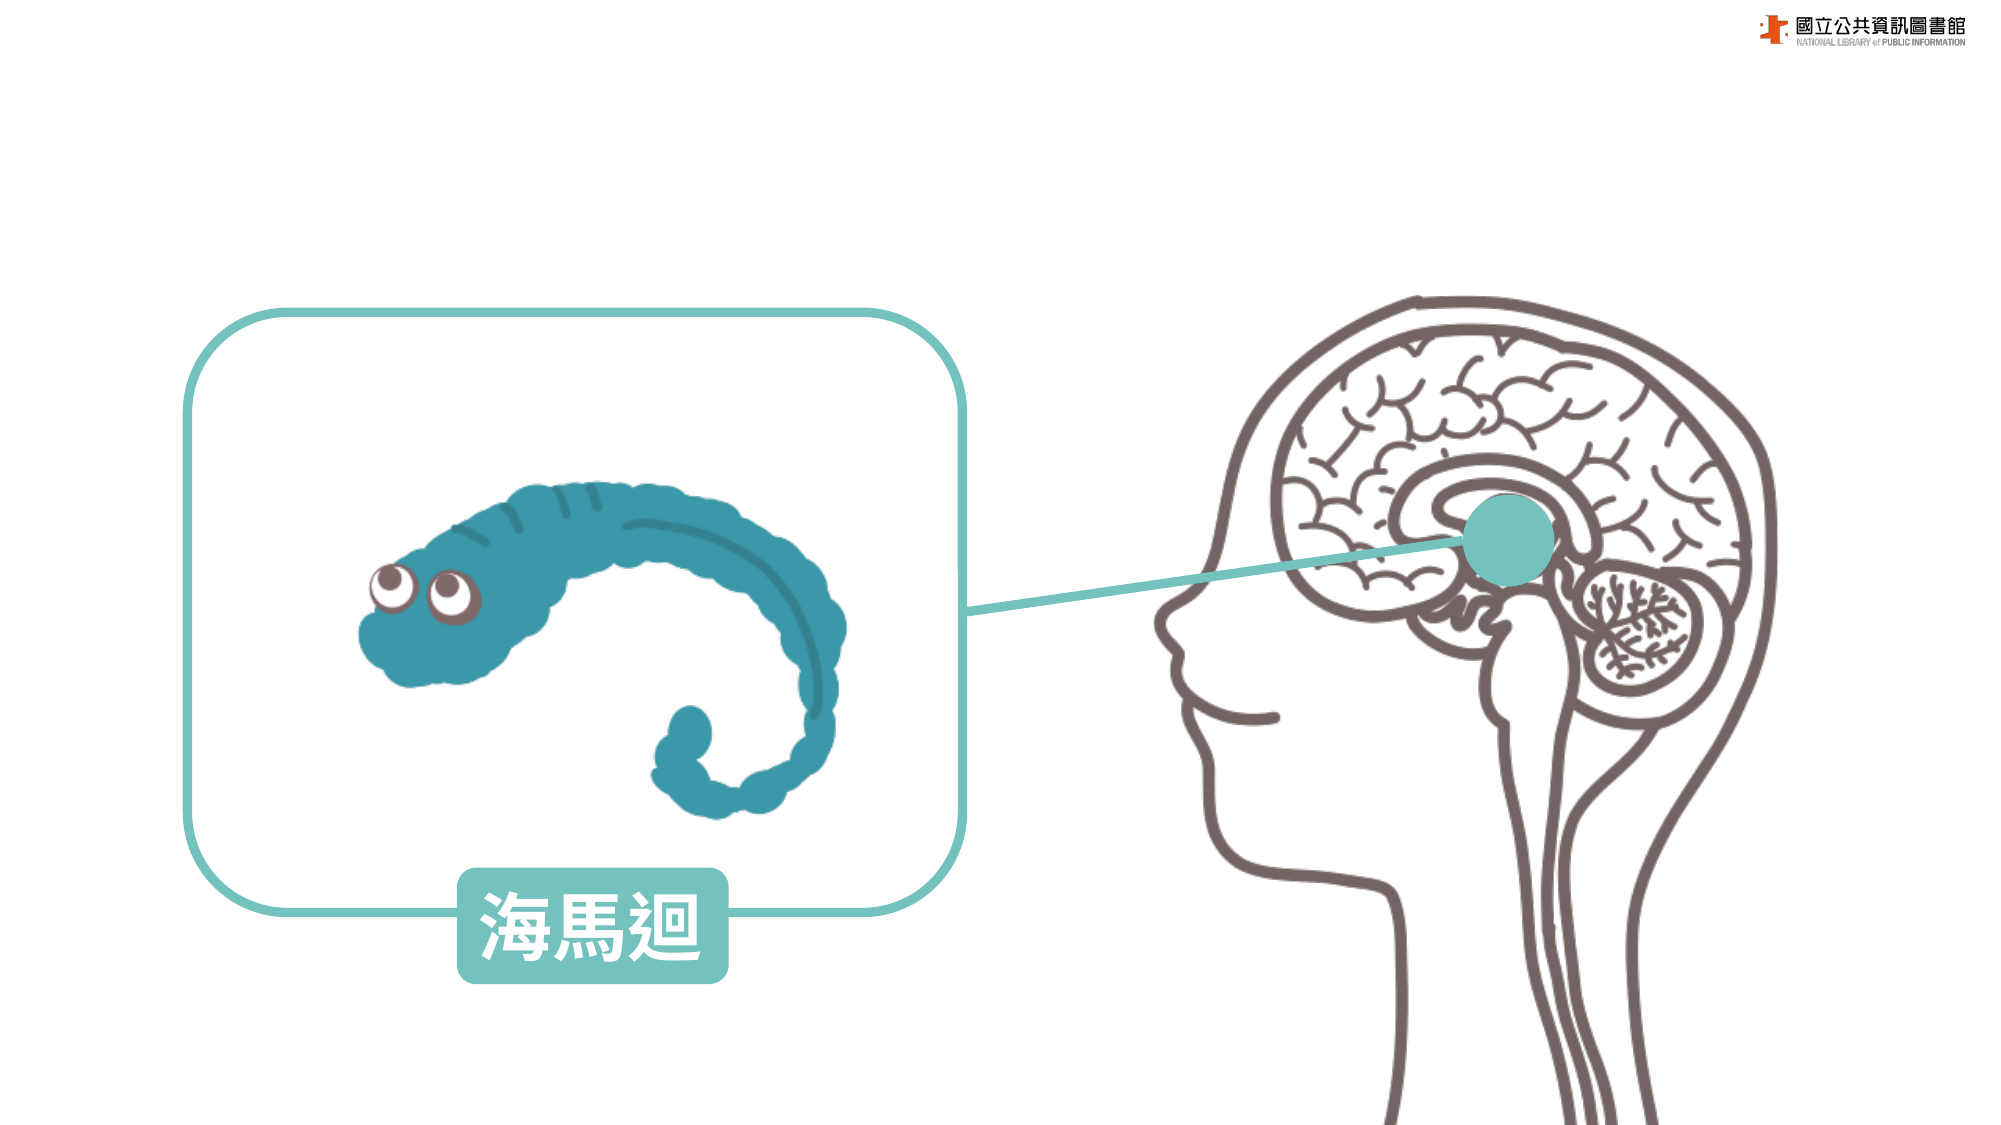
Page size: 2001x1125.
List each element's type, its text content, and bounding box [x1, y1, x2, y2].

picture [335, 317, 957, 907]
picture [483, 184, 2000, 1125]
text_box [1463, 494, 1555, 587]
text_box 海馬迴 [456, 867, 729, 985]
